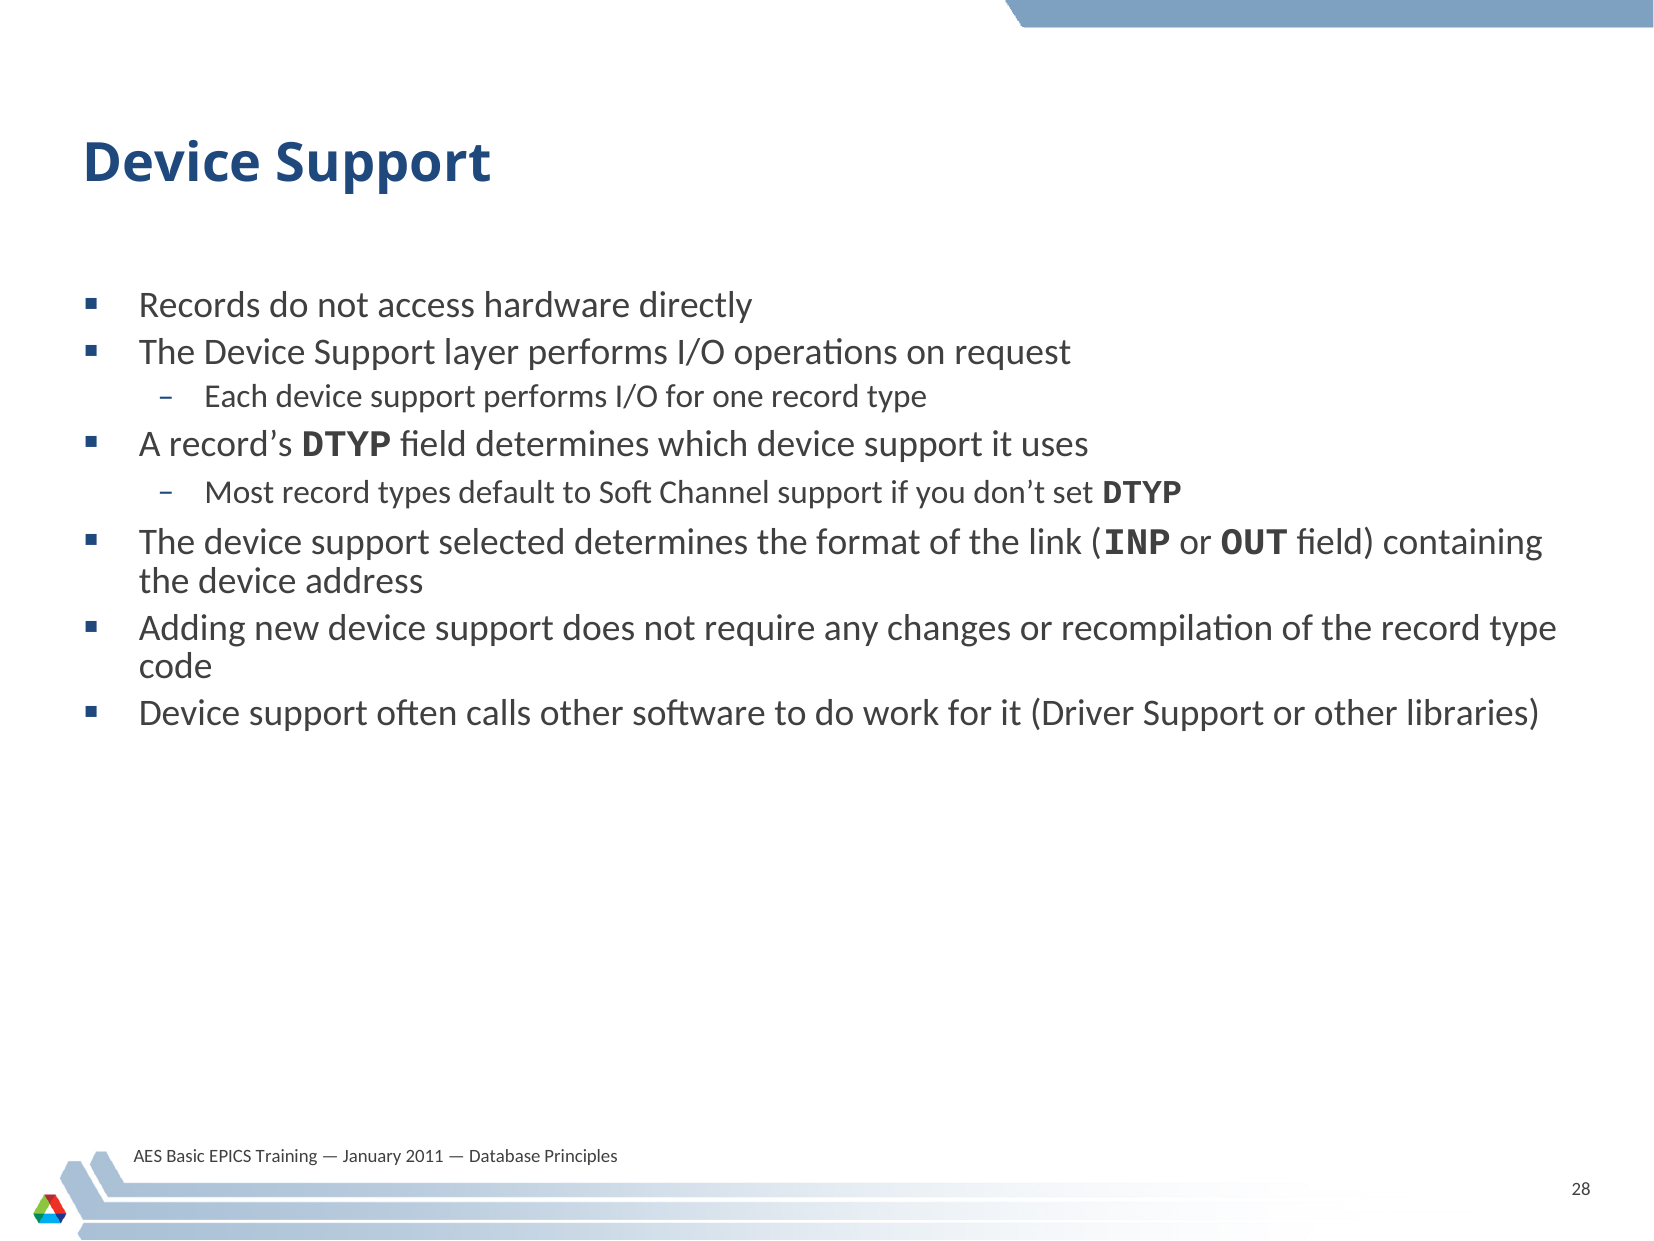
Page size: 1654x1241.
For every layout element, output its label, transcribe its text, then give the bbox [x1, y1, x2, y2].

picture [0, 1143, 1654, 1240]
title Device Support [82, 128, 1571, 192]
list Records do not access hardware directly The Device Support layer performs I/O operations on request Each device support performs I/O for one record type A record’s DTYP field determines which device support it uses Most record types default to Soft Channel support if you don’t set DTYP The device support selected determines the format of the link (INP or OUT field) containing the device address Adding new device support does not require any changes or recompilation of the record type code Device support often calls other software to do work for it (Driver Support or other libraries) [82, 289, 1571, 829]
picture [0, 0, 1654, 29]
